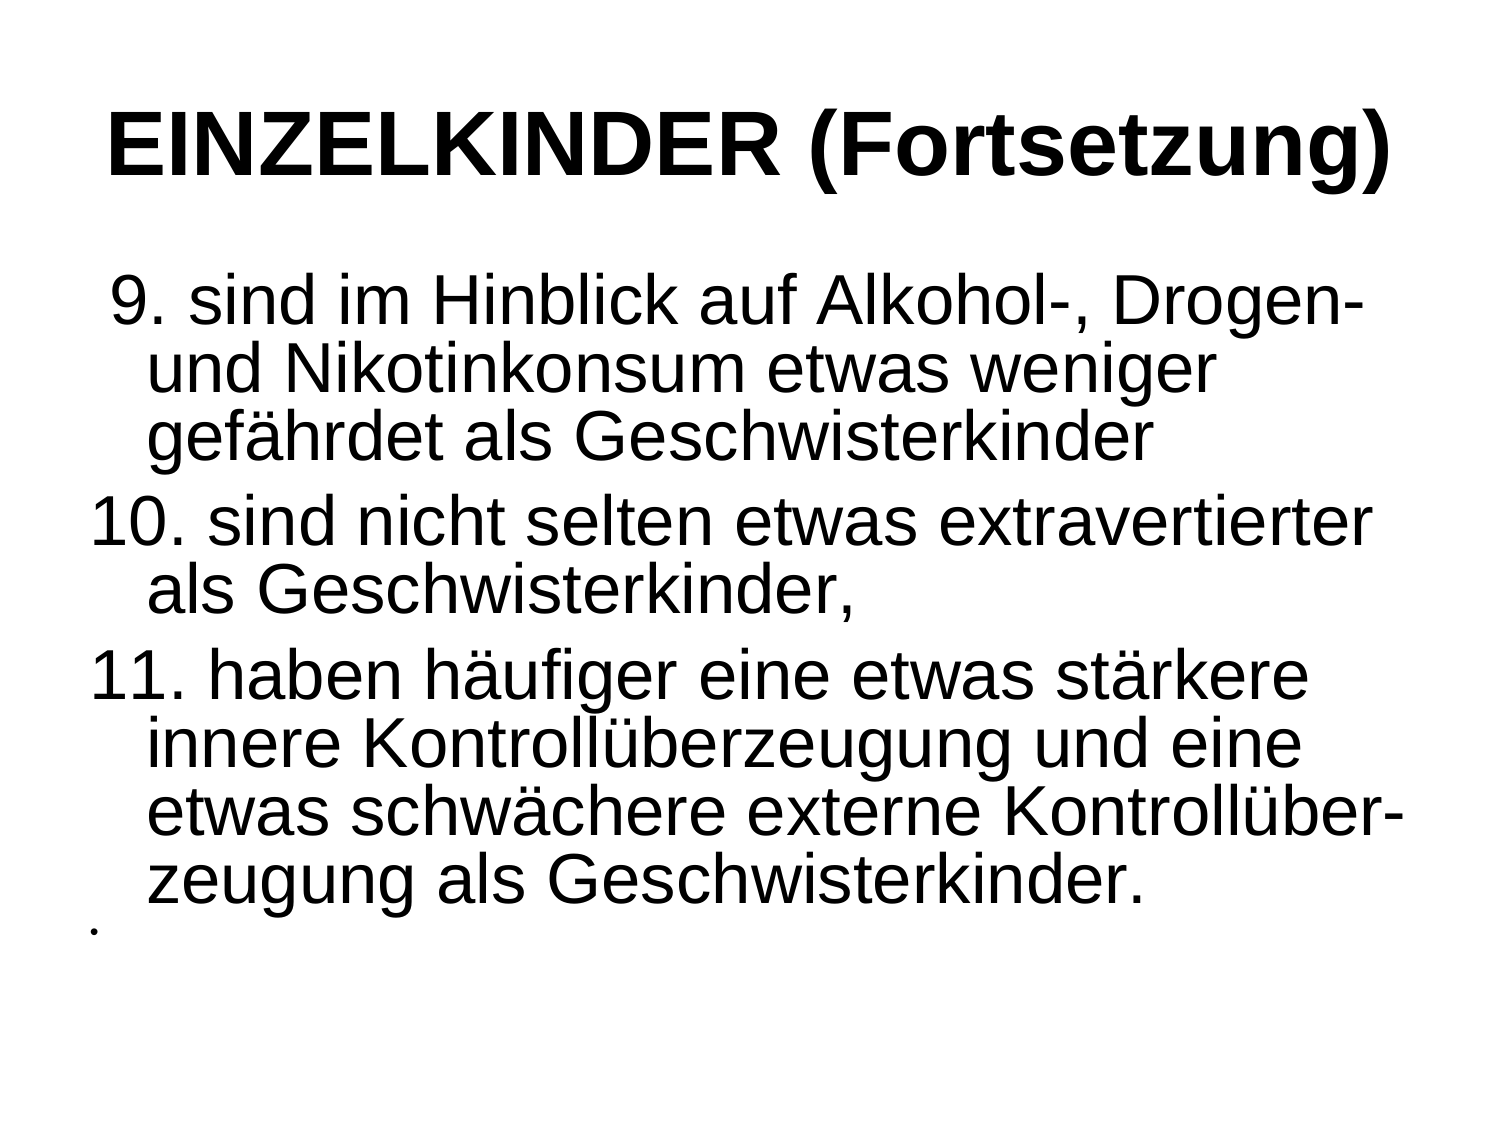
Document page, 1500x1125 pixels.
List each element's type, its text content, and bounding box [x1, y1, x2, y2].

title EINZELKINDER (Fortsetzung) [75, 45, 1426, 233]
list 9. sind im Hinblick auf Alkohol-, Drogen- und Nikotinkonsum etwas weniger gefährdet als Geschwisterkinder 10. sind nicht selten etwas extravertierter als Geschwisterkinder, 11. haben häufiger eine etwas stärkere innere Kontrollüberzeugung und eine etwas schwächere externe Kontrollüber-zeugung als Geschwisterkinder. [75, 262, 1426, 1005]
